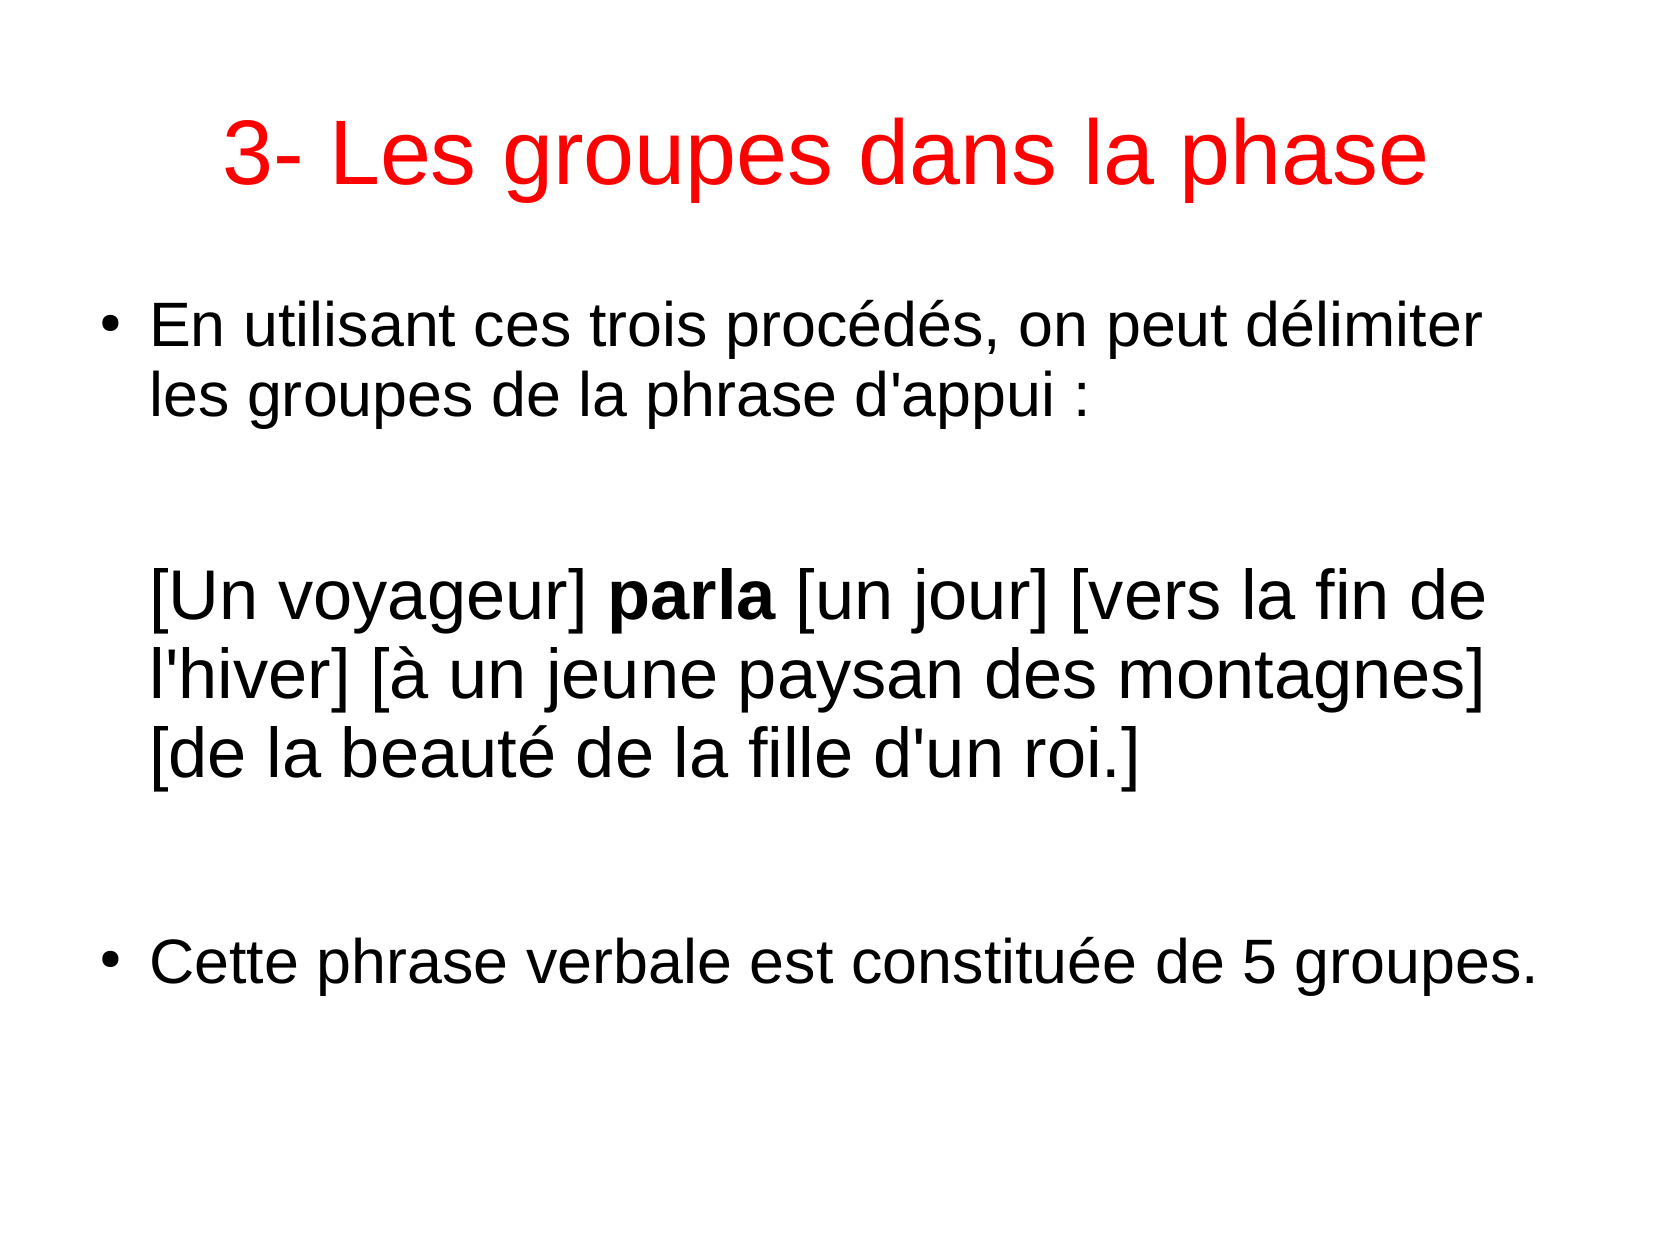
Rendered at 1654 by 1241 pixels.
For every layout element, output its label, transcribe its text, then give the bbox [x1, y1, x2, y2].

title 3- Les groupes dans la phase [82, 49, 1571, 257]
list En utilisant ces trois procédés, on peut délimiter les groupes de la phrase d'appui : [Un voyageur] parla [un jour] [vers la fin de l'hiver] [à un jeune paysan des montagnes] [de la beauté de la fille d'un roi.] Cette phrase verbale est constituée de 5 groupes. [82, 290, 1571, 1010]
